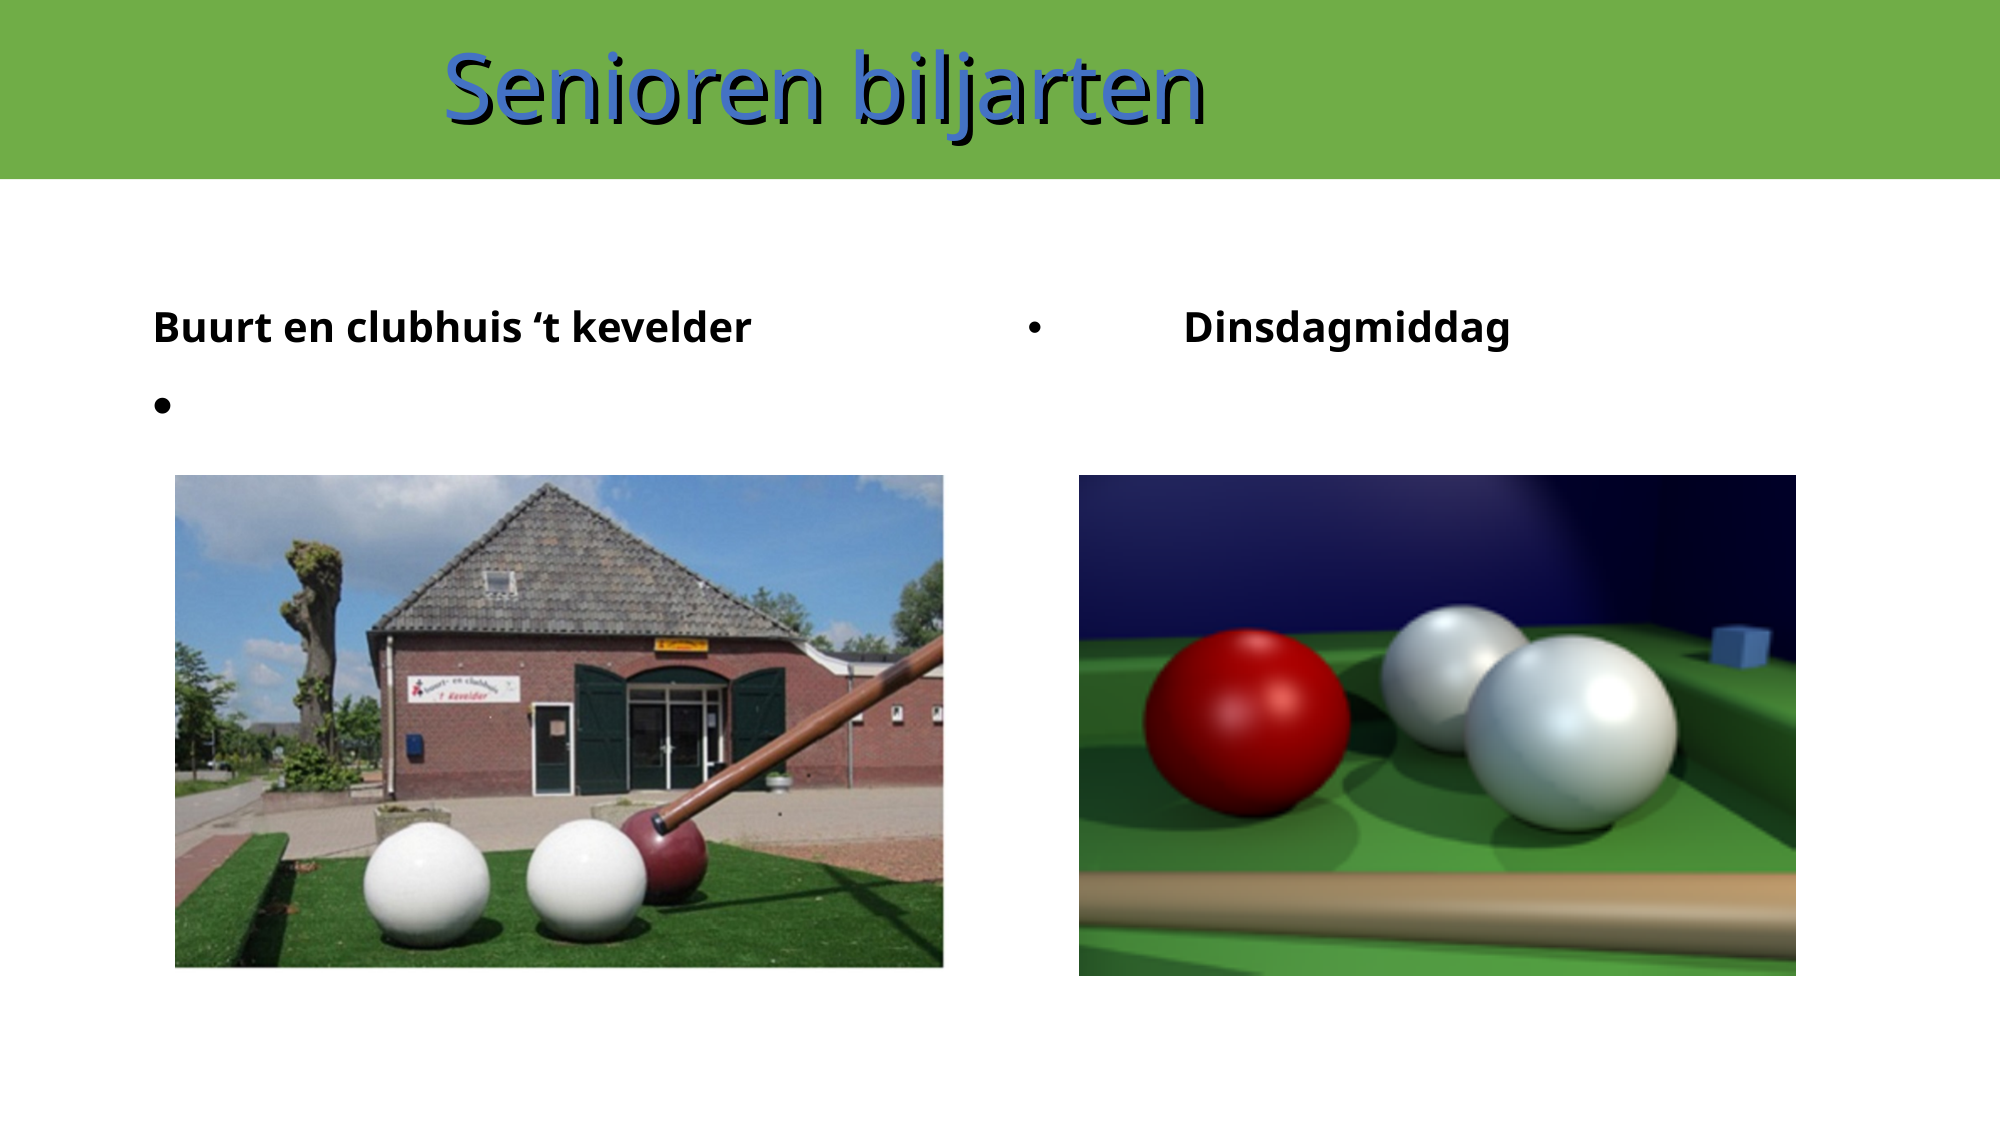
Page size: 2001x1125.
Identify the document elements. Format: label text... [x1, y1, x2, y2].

list Dinsdagmiddag [1012, 299, 1863, 1014]
picture [175, 475, 950, 976]
list Buurt en clubhuis ‘t kevelder [137, 299, 988, 1014]
picture [1079, 475, 1796, 976]
title Senioren biljarten [0, 0, 2000, 180]
